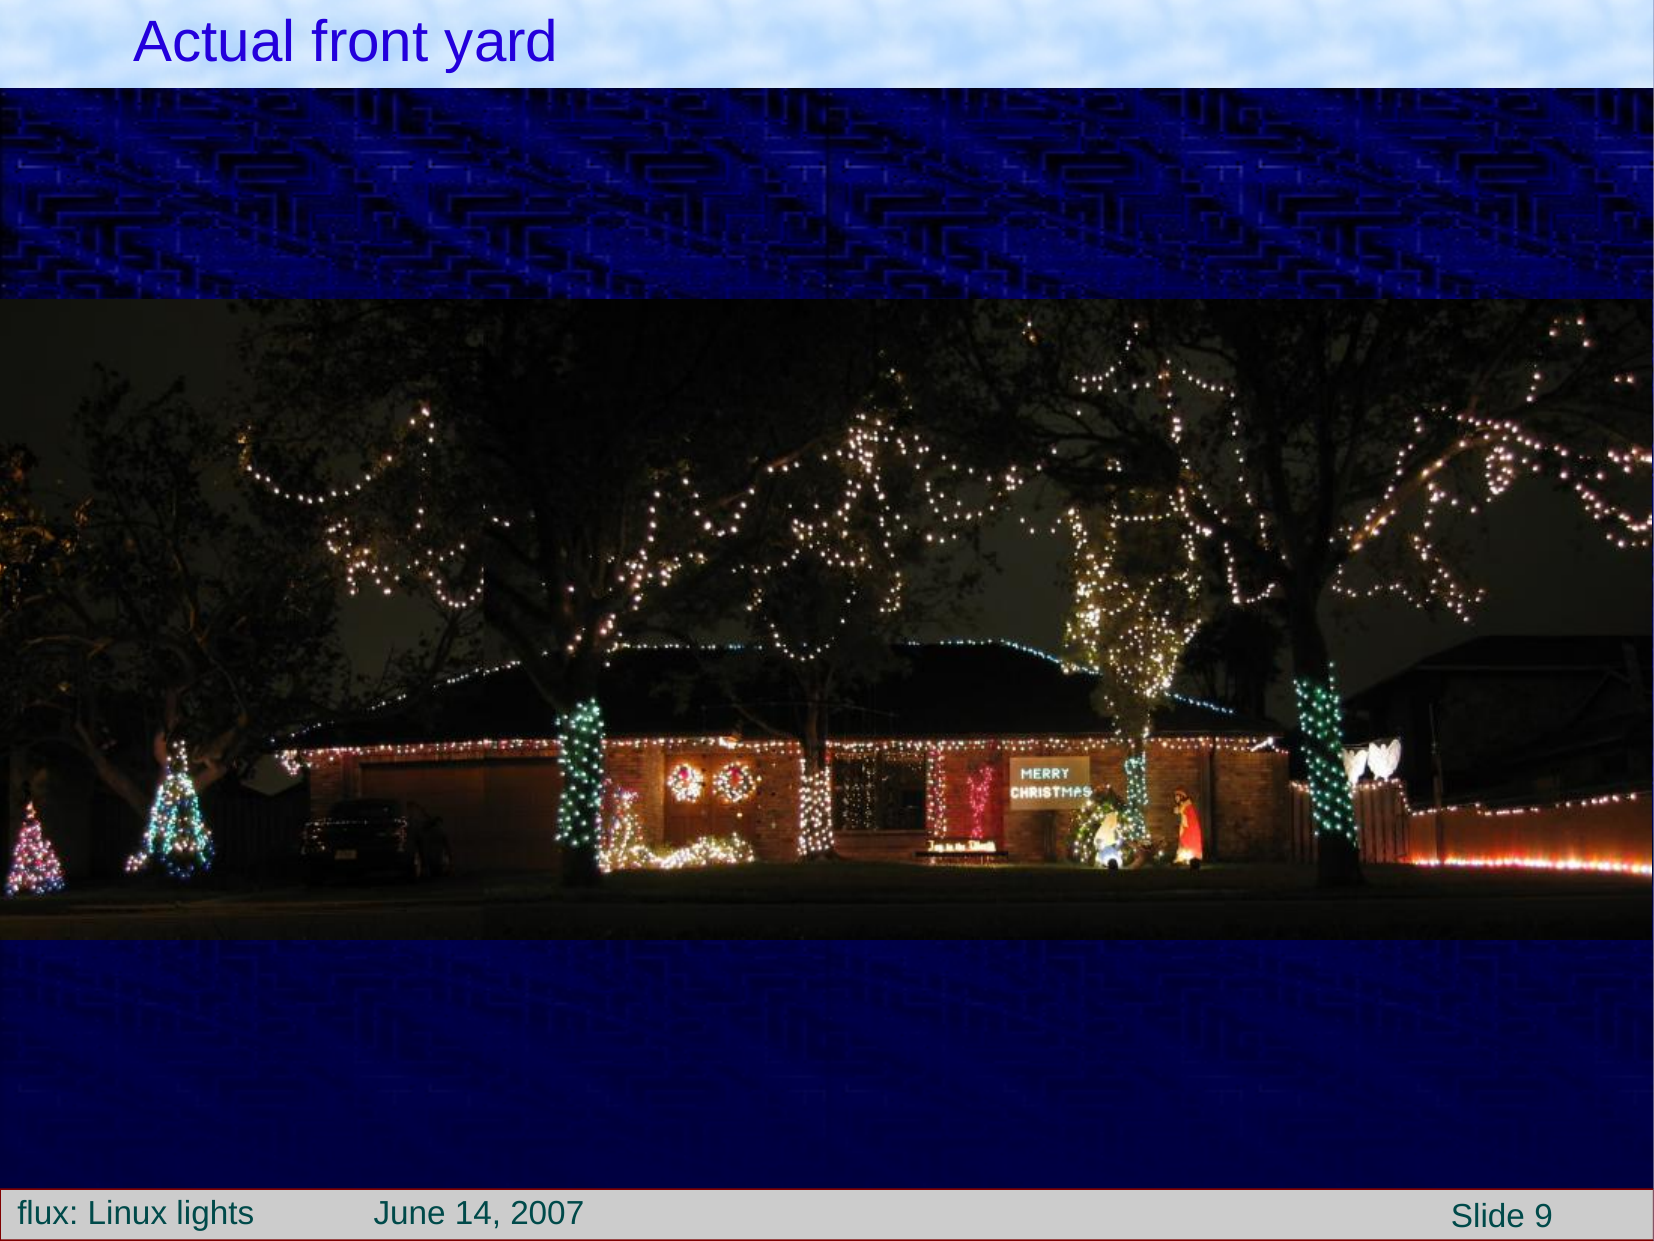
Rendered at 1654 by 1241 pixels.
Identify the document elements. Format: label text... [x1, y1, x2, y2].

text_box Slide <number> [1436, 1189, 1654, 1241]
text_box Actual front yard [0, 0, 1654, 88]
picture [0, 88, 1654, 1189]
text_box [669, 1189, 1436, 1241]
text_box flux: Linux lights June 14, 2007 [2, 1186, 669, 1241]
